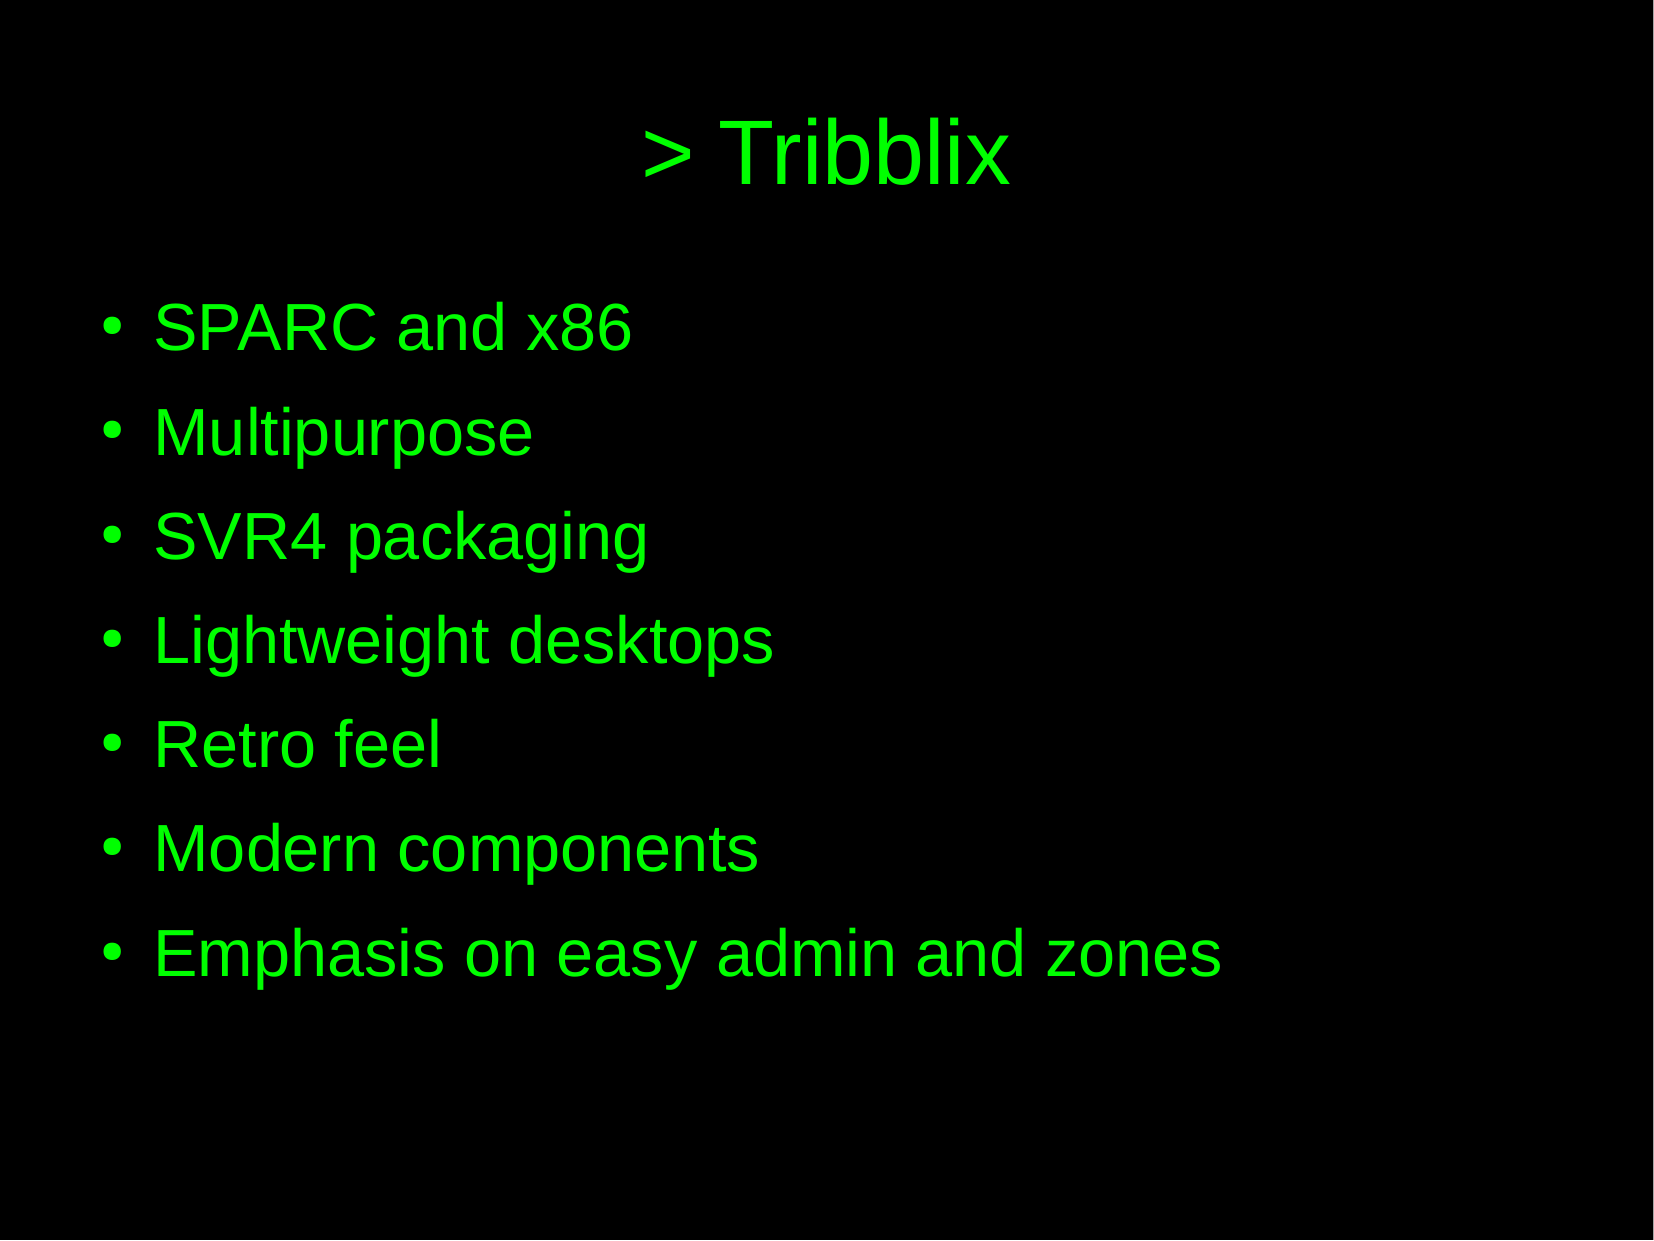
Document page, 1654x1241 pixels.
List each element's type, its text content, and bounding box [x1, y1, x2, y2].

title > Tribblix [82, 49, 1571, 257]
list SPARC and x86 Multipurpose SVR4 packaging Lightweight desktops Retro feel Modern components Emphasis on easy admin and zones [82, 290, 1571, 1010]
